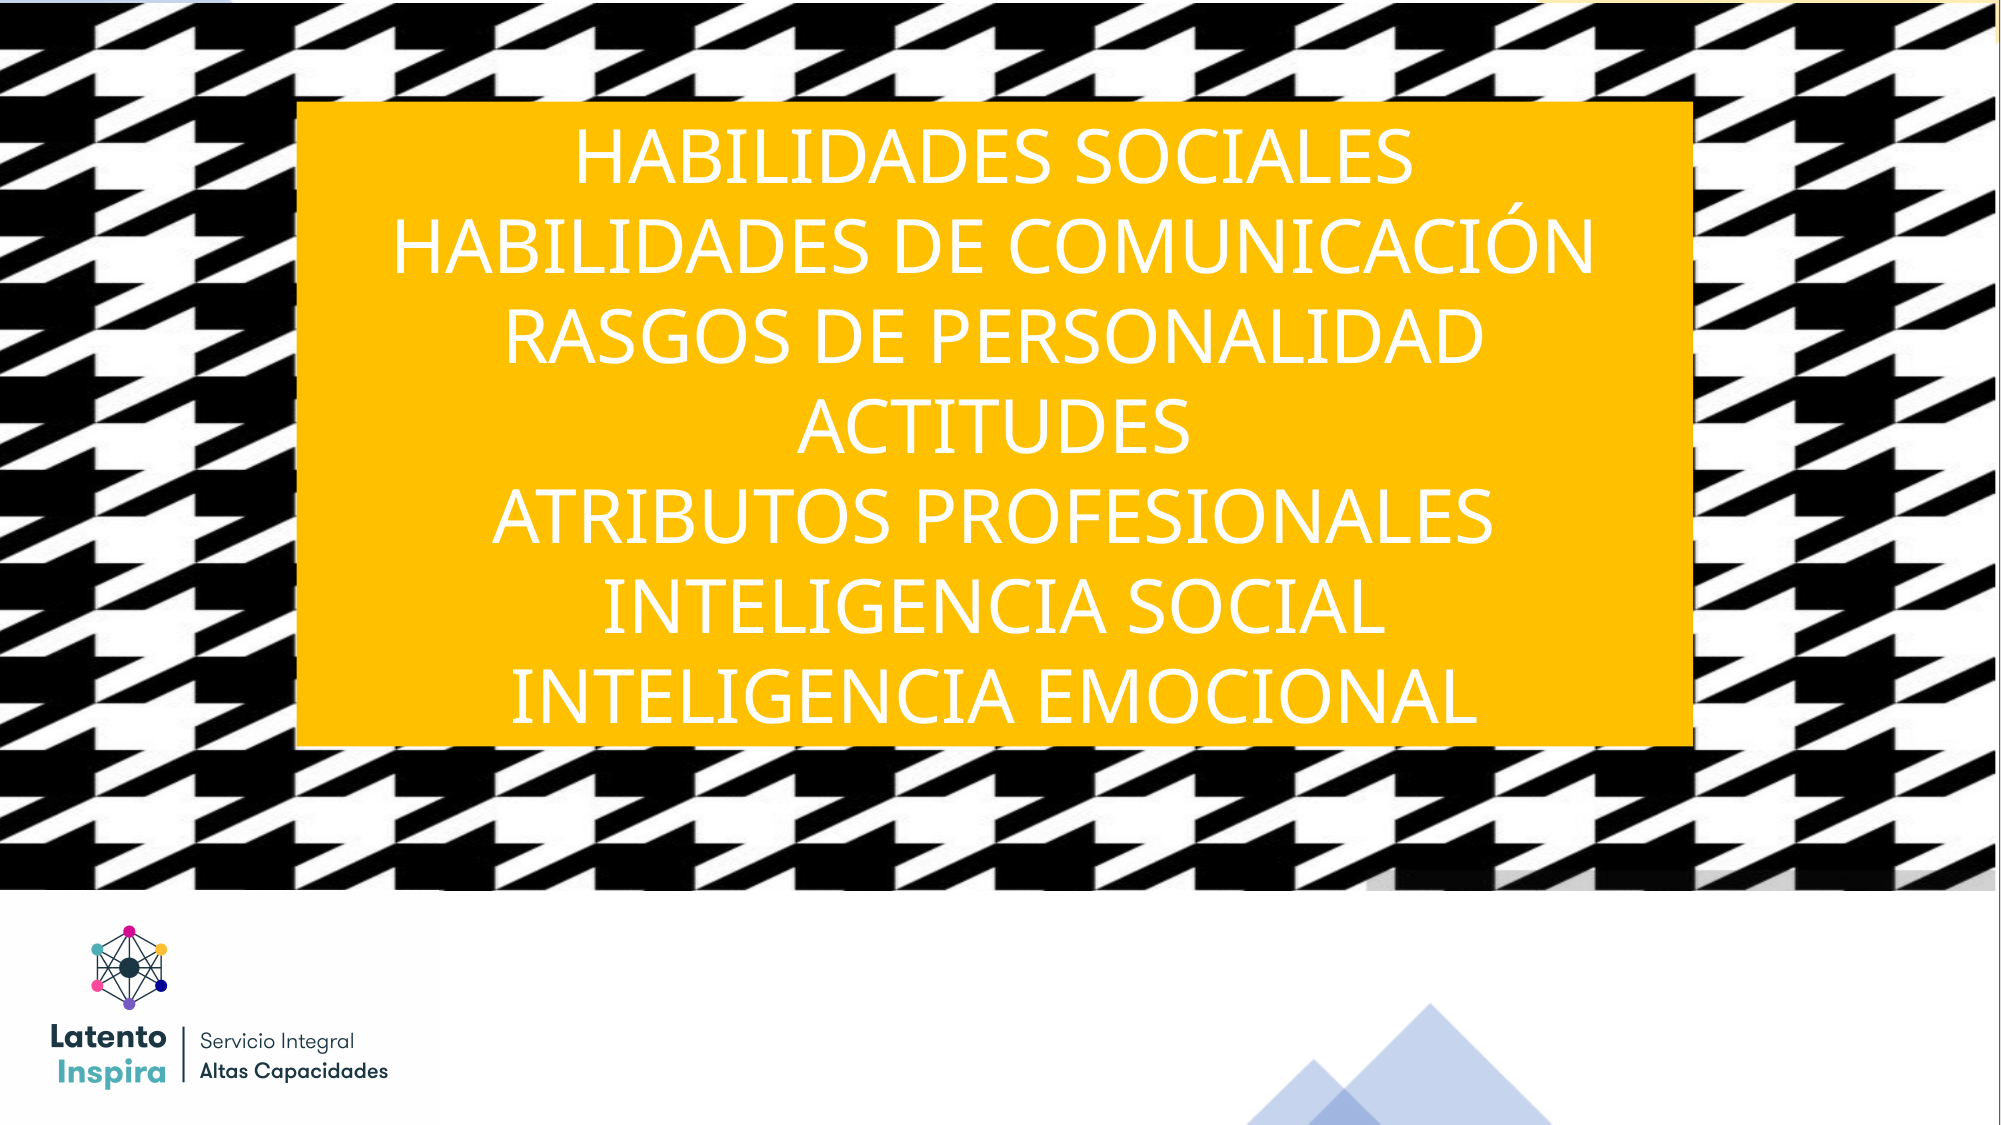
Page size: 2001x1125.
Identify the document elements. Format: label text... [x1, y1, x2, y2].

text_box HABILIDADES SOCIALES HABILIDADES DE COMUNICACIÓN RASGOS DE PERSONALIDAD ACTITUDES ATRIBUTOS PROFESIONALES INTELIGENCIA SOCIAL INTELIGENCIA EMOCIONAL [296, 101, 1694, 747]
picture [0, 0, 2001, 1125]
